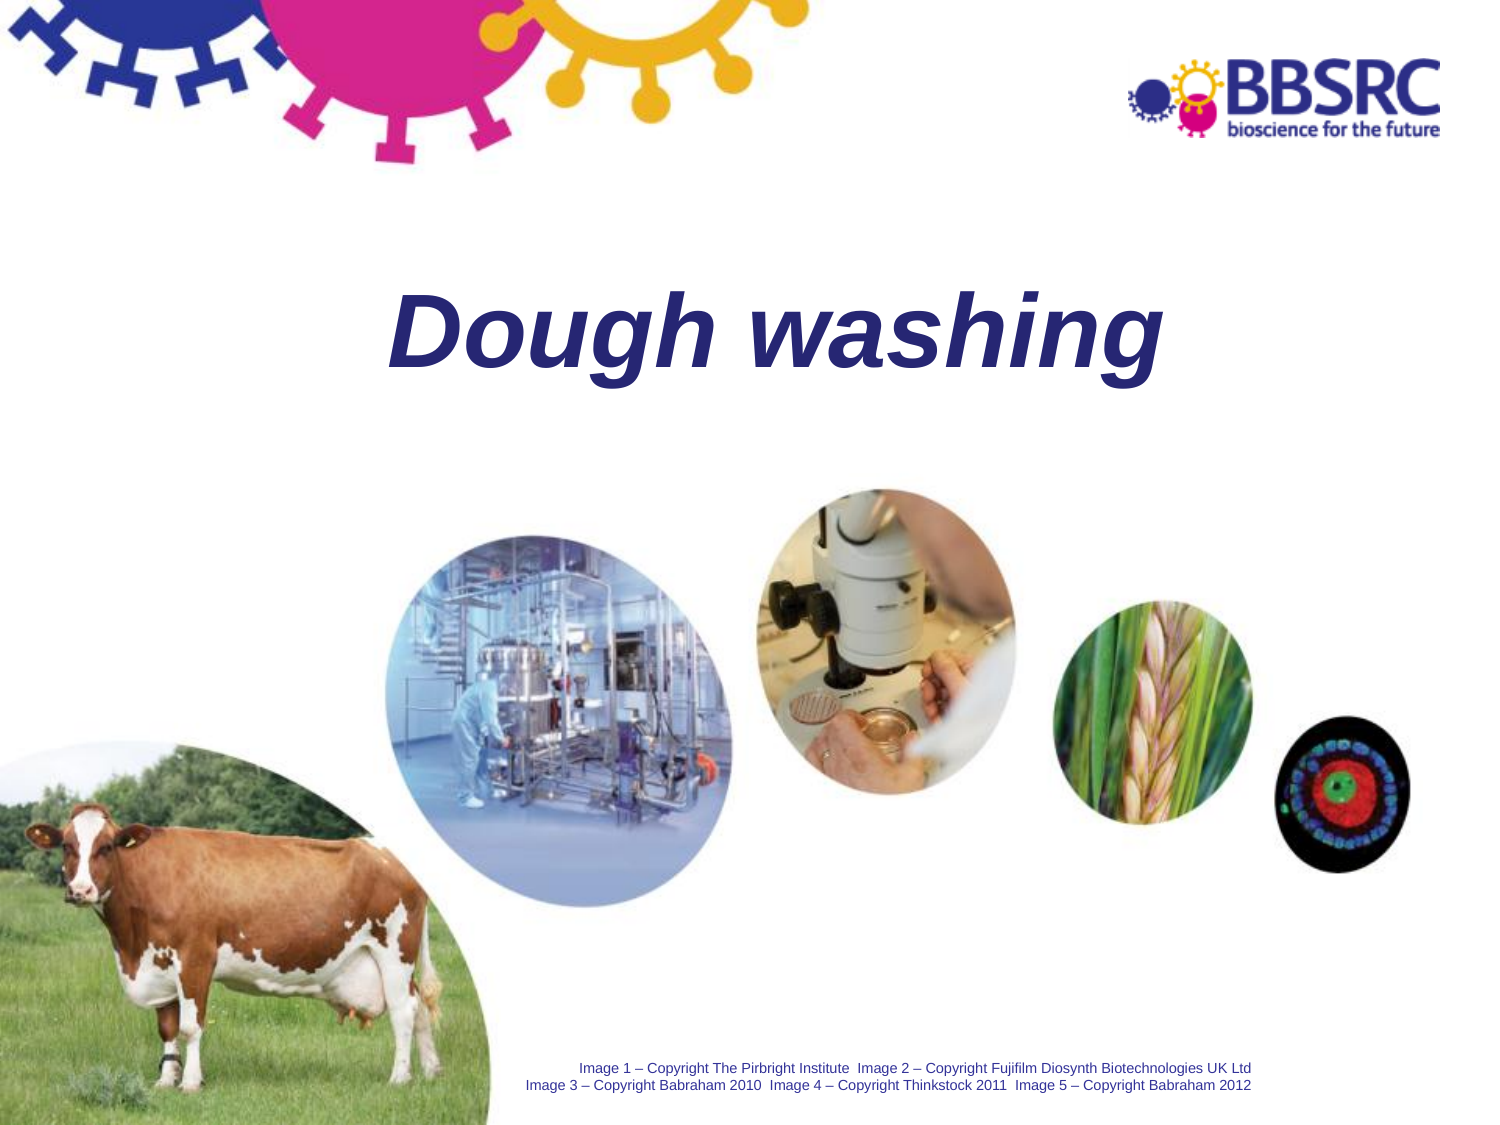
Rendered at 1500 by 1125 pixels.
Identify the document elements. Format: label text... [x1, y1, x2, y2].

list Dough washing [64, 255, 1436, 398]
